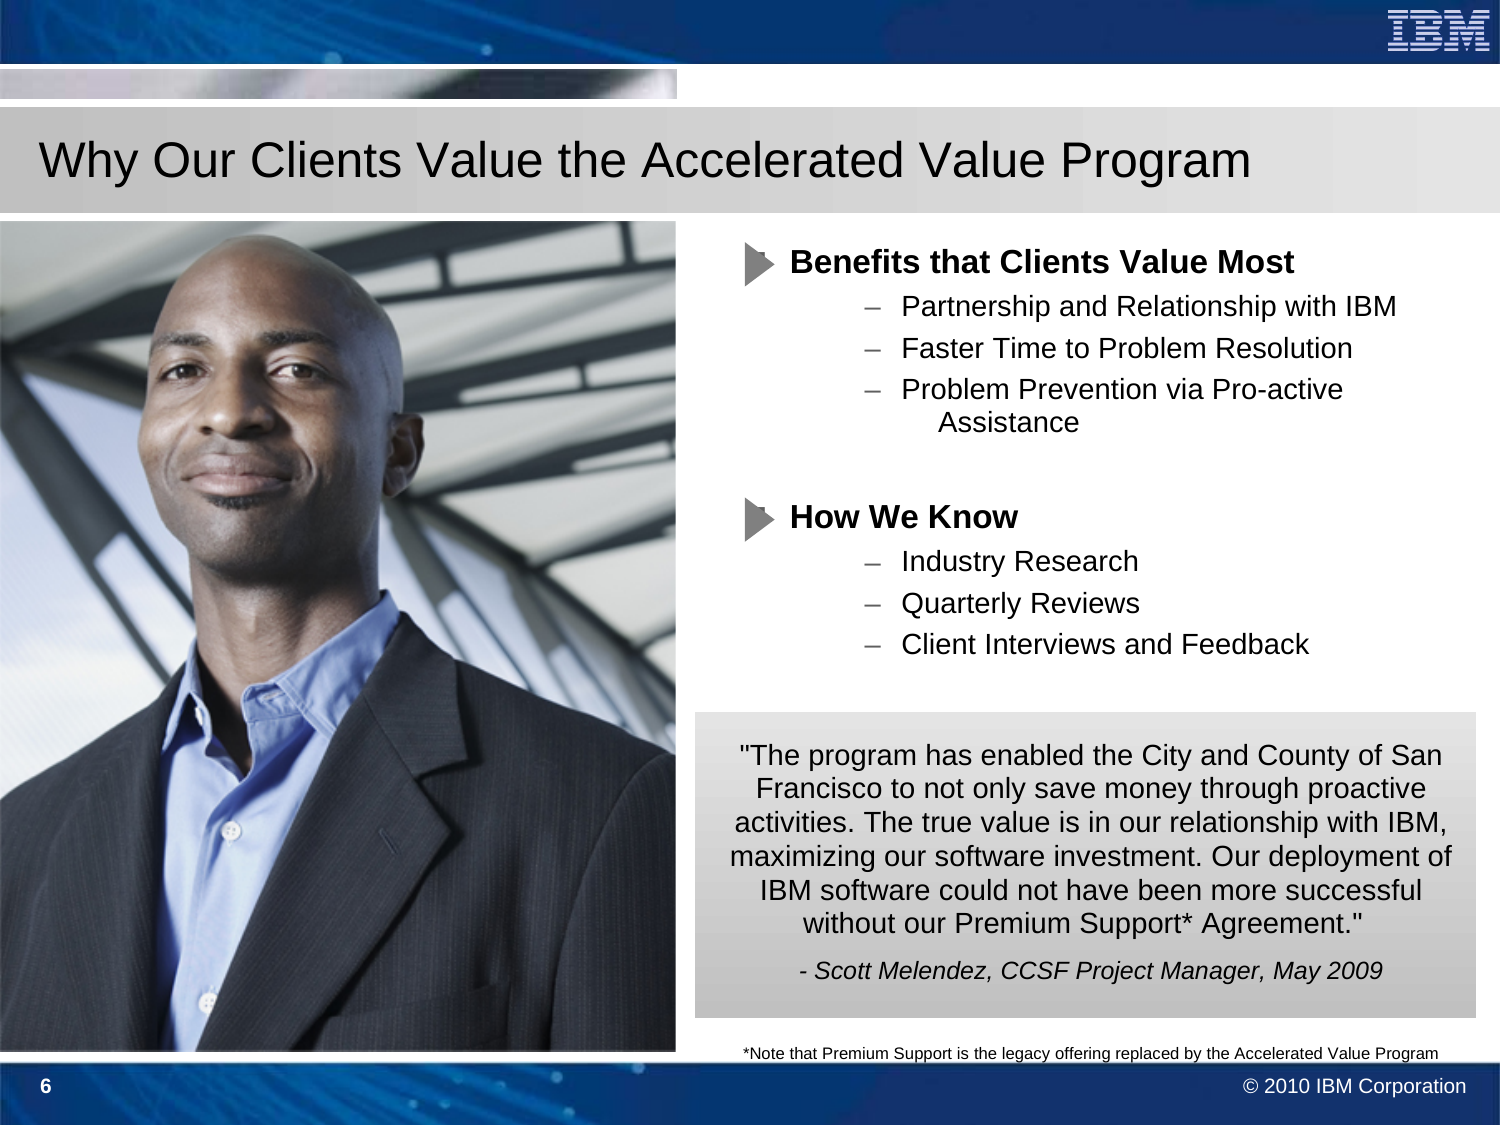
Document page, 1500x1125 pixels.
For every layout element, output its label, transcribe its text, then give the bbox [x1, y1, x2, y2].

text_box [0, 107, 1500, 214]
text_box [744, 497, 775, 542]
picture [0, 69, 677, 100]
text_box "The program has enabled the City and County of San Francisco to not only save money through proactive activities. The true value is in our relationship with IBM, maximizing our software investment. Our deployment of IBM software could not have been more successful without our Premium Support* Agreement." - Scott Melendez, CCSF Project Manager, May 2009 *Note that Premium Support is the legacy offering replaced by the Accelerated Value Program [702, 730, 1482, 1069]
title Why Our Clients Value the Accelerated Value Program [23, 126, 1500, 209]
text_box [695, 711, 1477, 1018]
picture [1388, 10, 1491, 51]
text_box [744, 242, 775, 287]
list Benefits that Clients Value Most Partnership and Relationship with IBM Faster Time to Problem Resolution Problem Prevention via Pro-active Assistance How We Know Industry Research Quarterly Reviews Client Interviews and Feedback [737, 234, 1436, 711]
picture [0, 221, 676, 1052]
